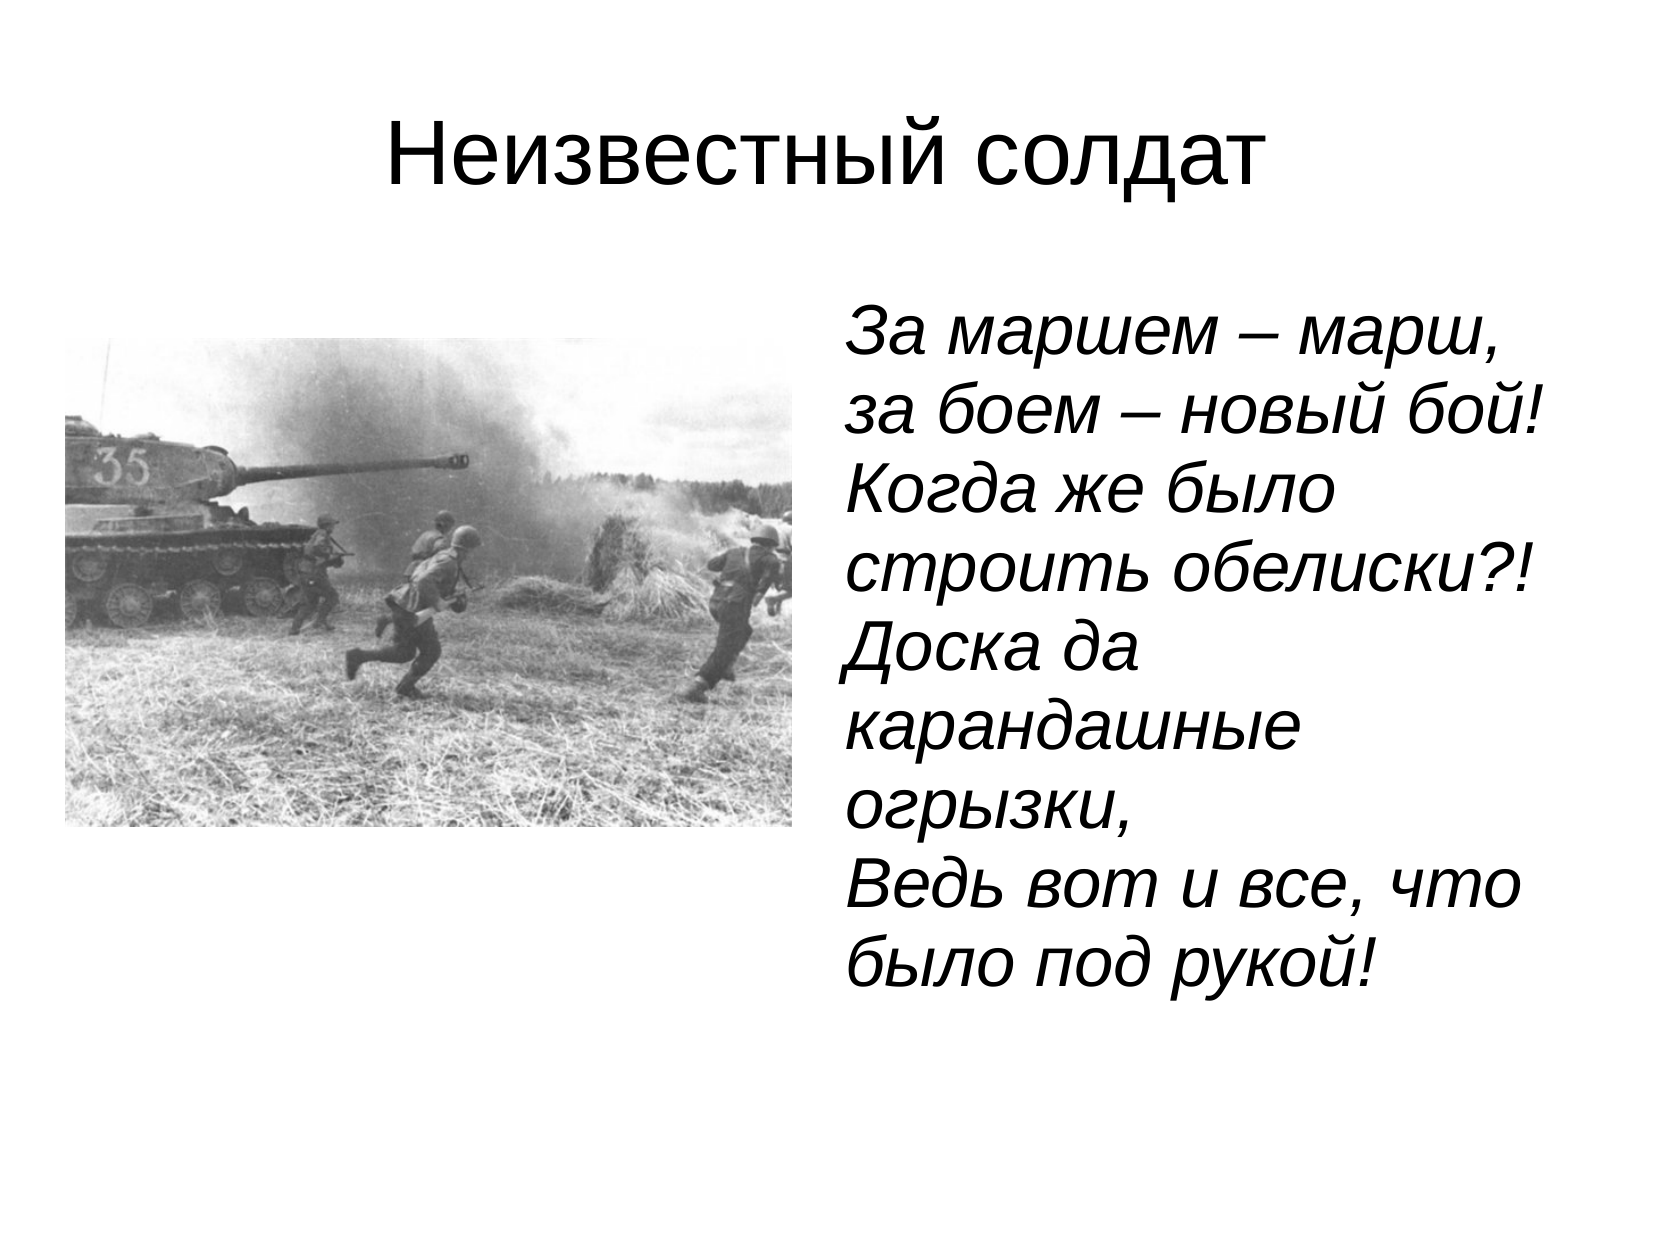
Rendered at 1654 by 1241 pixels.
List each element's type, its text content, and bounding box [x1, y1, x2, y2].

title Неизвестный солдат [82, 49, 1571, 257]
list За маршем – марш, за боем – новый бой! Когда же было строить обелиски?! Доска да карандашные огрызки, Ведь вот и все, что было под рукой! [845, 290, 1572, 1010]
picture [65, 338, 792, 827]
